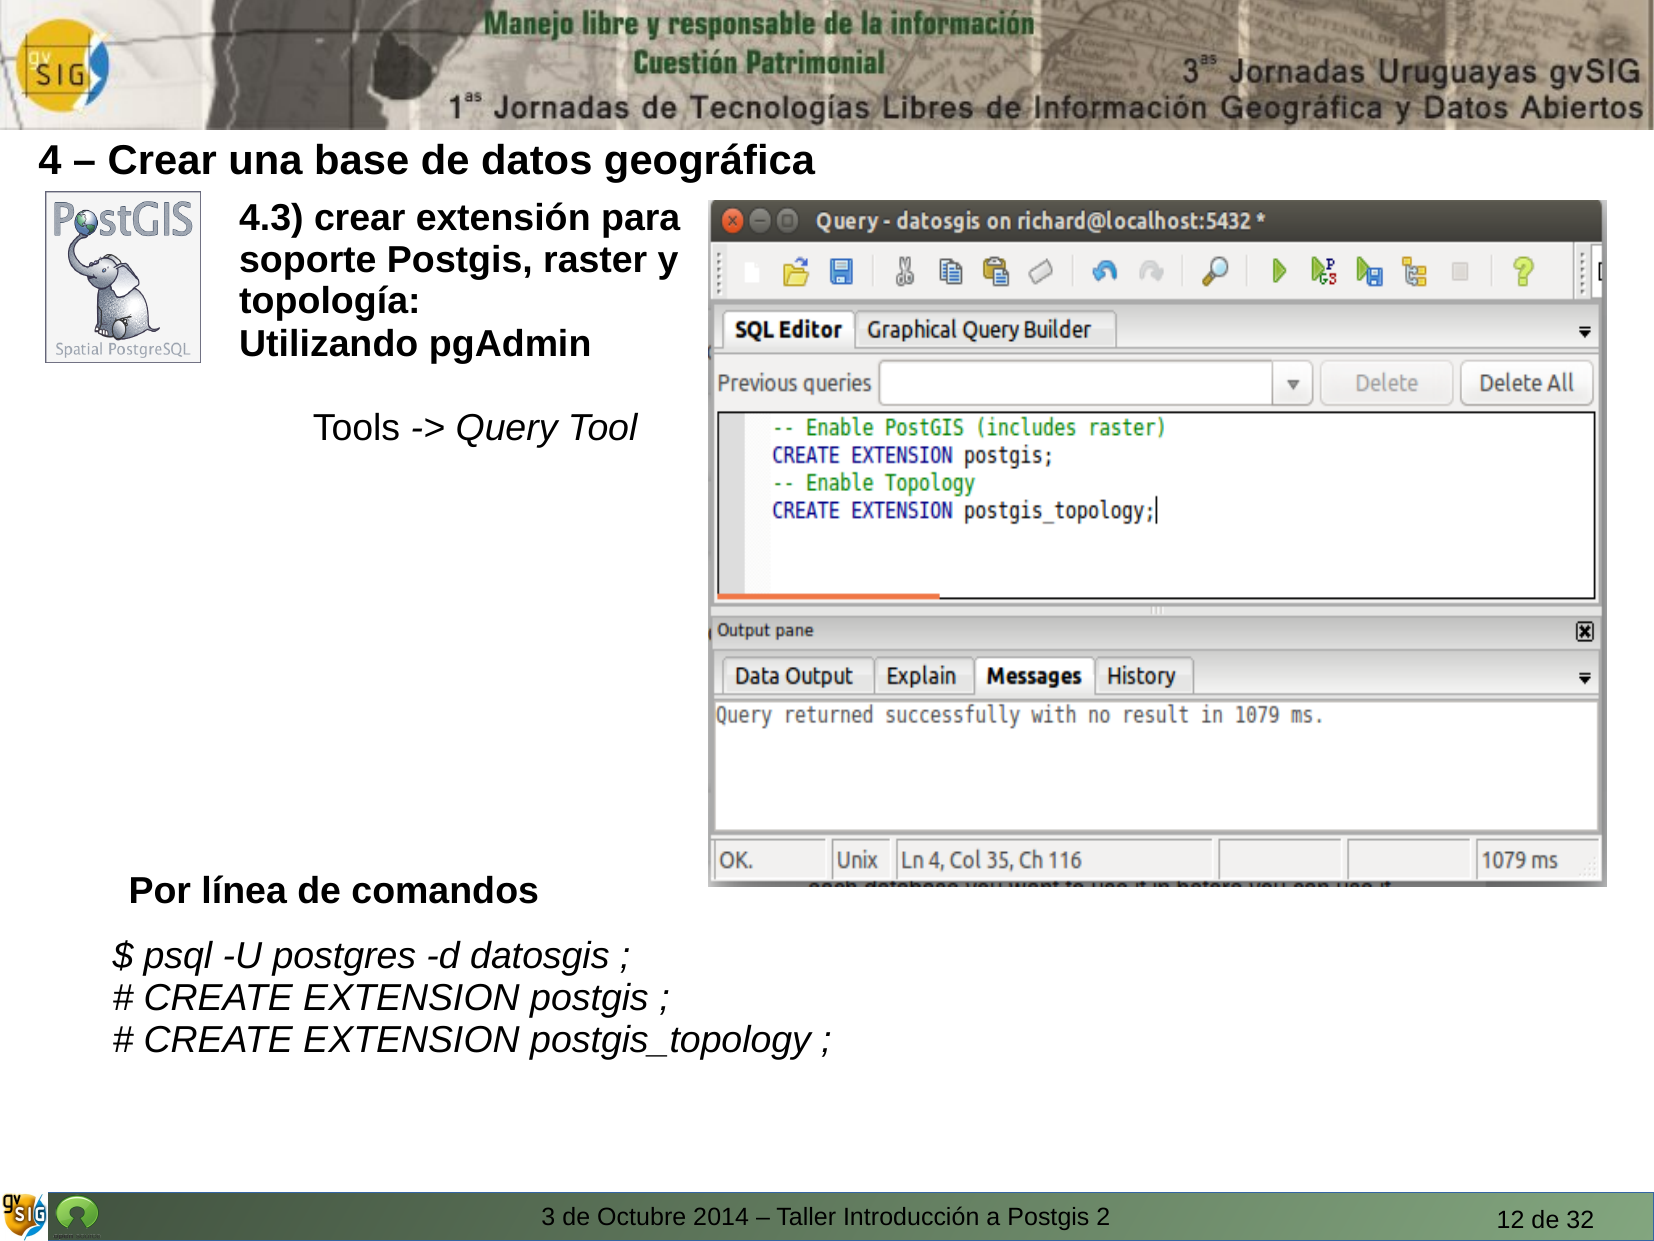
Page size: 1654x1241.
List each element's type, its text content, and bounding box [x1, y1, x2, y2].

text_box Por línea de comandos [113, 862, 603, 924]
text_box 3 de Octubre 2014 – Taller Introducción a Postgis 2 [107, 1192, 1654, 1241]
picture [0, 0, 1654, 130]
text_box <número> de 32 [1481, 1198, 1654, 1241]
picture [45, 191, 201, 363]
text_box 4 – Crear una base de datos geográfica [23, 129, 1630, 192]
text_box 4.3) crear extensión para soporte Postgis, raster y topología: Utilizando pgAdmin Tools -> Query Tool [224, 188, 742, 498]
text_box $ psql -U postgres -d datosgis ; # CREATE EXTENSION postgis ; # CREATE EXTENSION postgis_topology ; [97, 927, 1040, 1069]
picture [708, 200, 1607, 887]
picture [0, 1192, 107, 1241]
